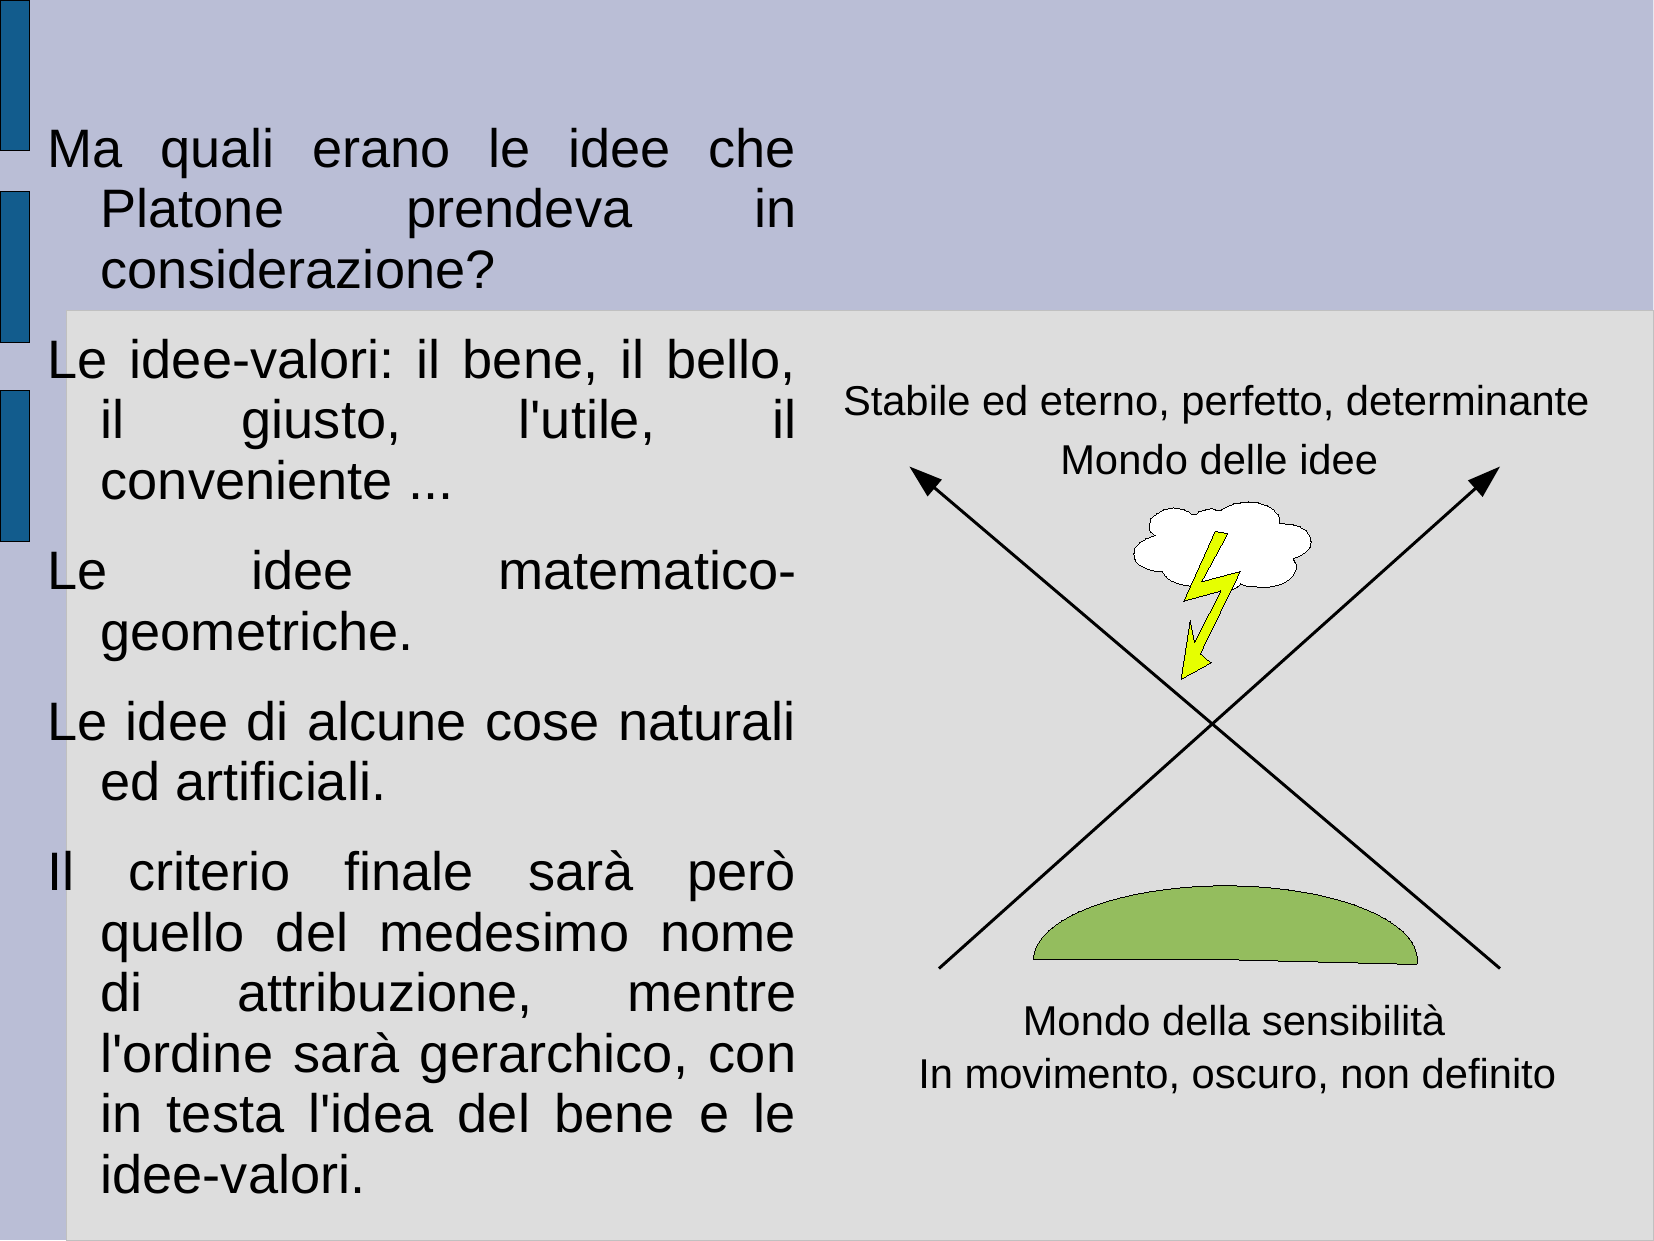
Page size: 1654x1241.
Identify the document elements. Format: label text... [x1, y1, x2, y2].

text_box Mondo delle idee [998, 437, 1441, 497]
title [121, 91, 1534, 299]
text_box Mondo della sensibilità [998, 998, 1471, 1051]
text_box In movimento, oscuro, non definito [897, 1051, 1577, 1099]
text_box Stabile ed eterno, perfetto, determinante [832, 377, 1601, 425]
text_box [1033, 885, 1418, 965]
text_box [1133, 501, 1312, 680]
list Ma quali erano le idee che Platone prendeva in considerazione? Le idee-valori: il bene, il bello, il giusto, l'utile, il conveniente ... Le idee matematico-geometriche. Le idee di alcune cose naturali ed artificiali. Il criterio finale sarà però quello del medesimo nome di attribuzione, mentre l'ordine sarà gerarchico, con in testa l'idea del bene e le idee-valori. [29, 118, 798, 1211]
